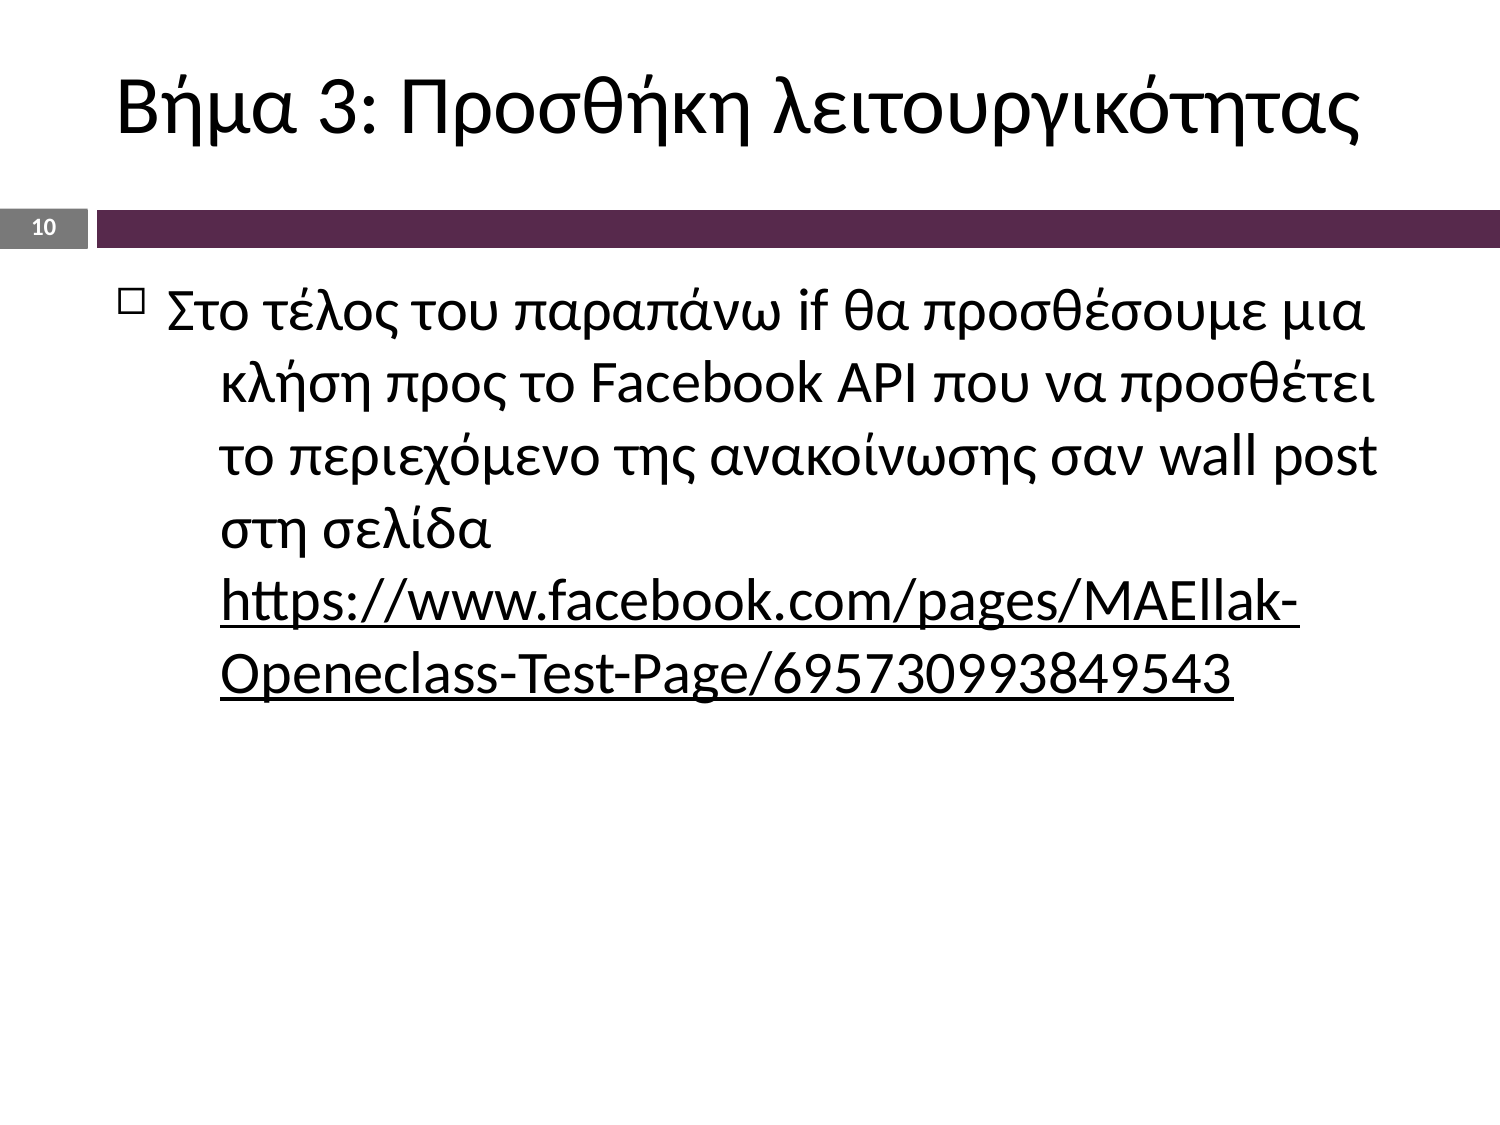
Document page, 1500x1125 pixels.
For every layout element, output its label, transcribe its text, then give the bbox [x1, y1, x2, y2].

text_box [0, 208, 88, 249]
list Στο τέλος του παραπάνω if θα προσθέσουμε μια κλήση προς το Facebook API που να προσθέτει το περιεχόμενο της ανακοίνωσης σαν wall post στη σελίδα https://www.facebook.com/pages/MAEllak-Openeclass-Test-Page/695730993849543 [100, 262, 1438, 1000]
title Βήμα 3: Προσθήκη λειτουργικότητας [100, 19, 1438, 182]
